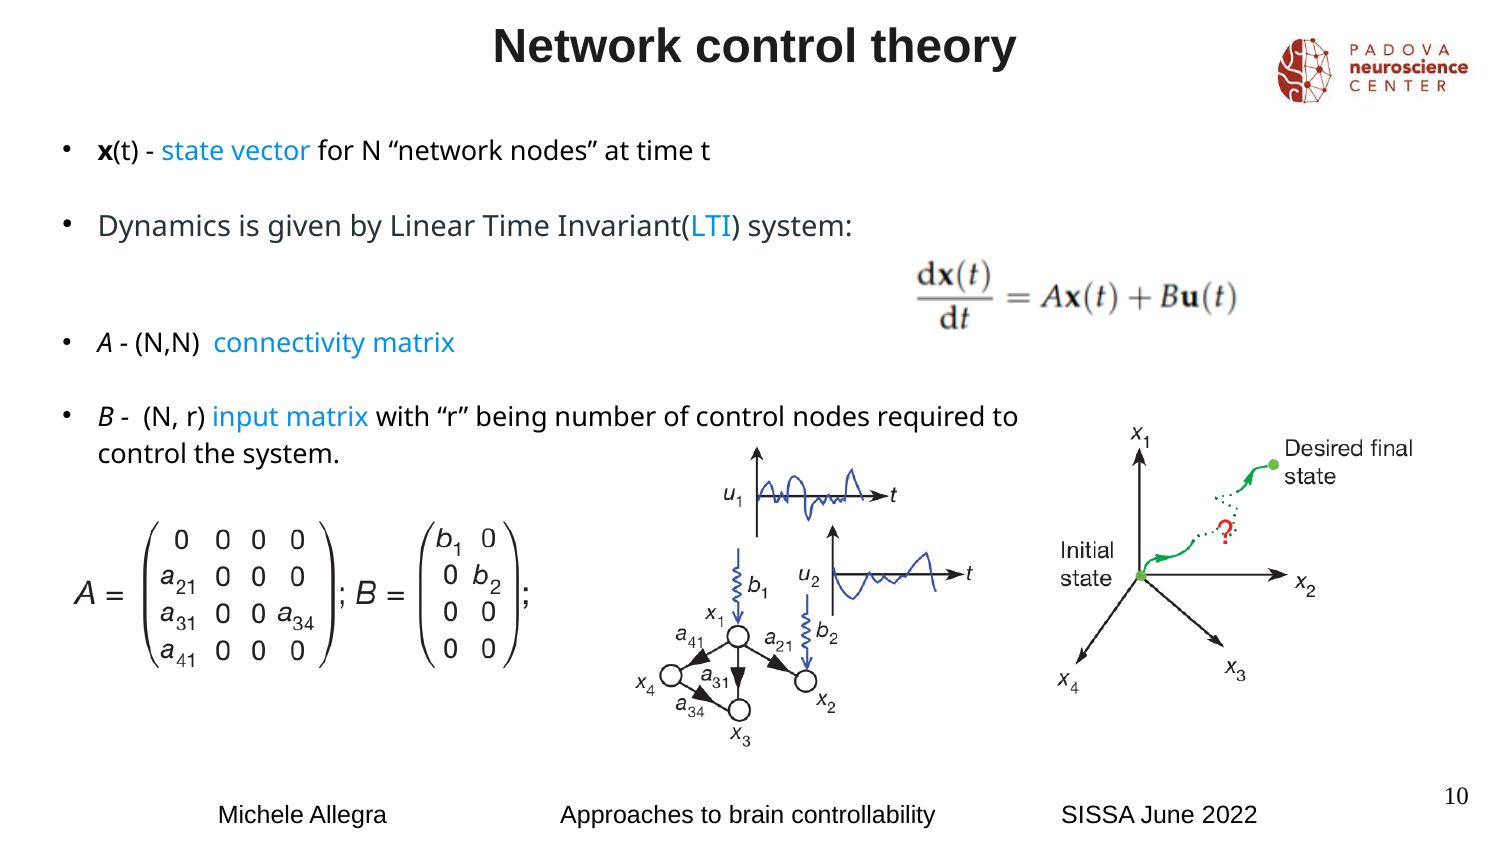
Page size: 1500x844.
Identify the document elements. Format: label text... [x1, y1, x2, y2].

picture [1268, 10, 1476, 123]
slide_number <number> [1378, 779, 1469, 844]
text_box Michele Allegra Approaches to brain controllability SISSA June 2022 [64, 788, 1415, 840]
picture [71, 496, 532, 680]
picture [1123, 243, 1260, 347]
text_box x(t) - state vector for N “network nodes” at time t Dynamics is given by Linear Time Invariant(LTI) system: A - (N,N) connectivity matrix B - (N, r) input matrix with “r” being number of control nodes required to control the system. [47, 124, 1123, 446]
picture [616, 446, 984, 753]
text_box Network control theory [74, 0, 1436, 95]
picture [1053, 403, 1421, 699]
